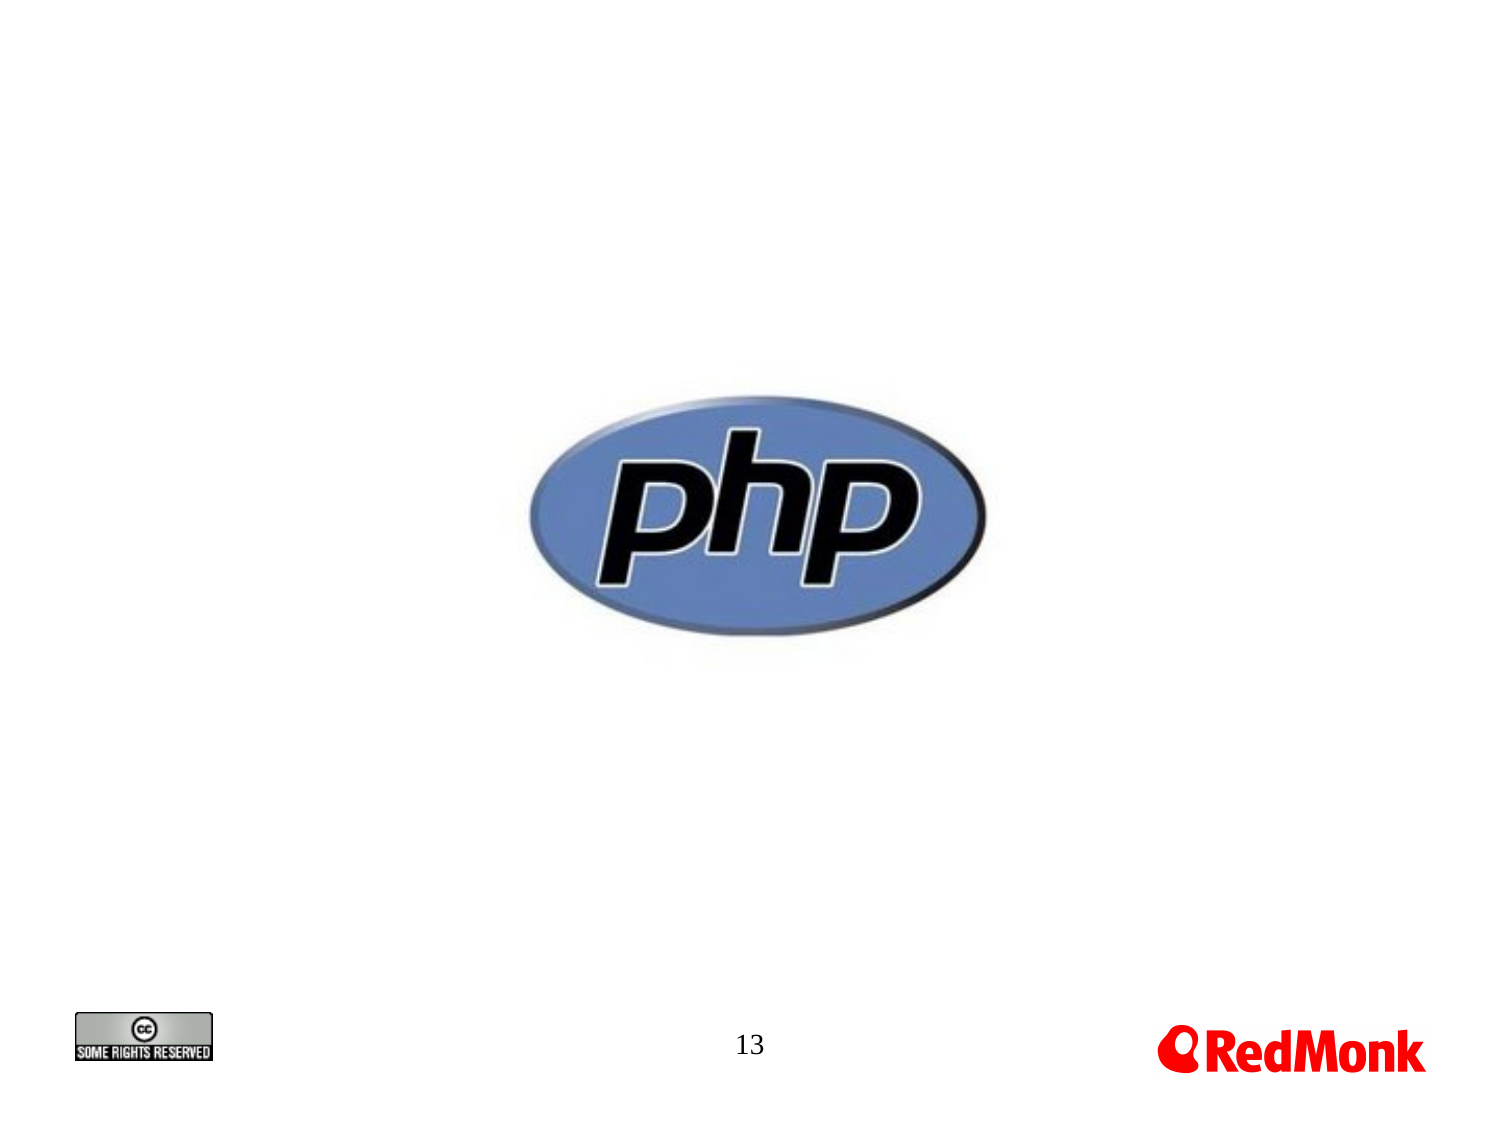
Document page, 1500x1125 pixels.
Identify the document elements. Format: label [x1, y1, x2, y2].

picture [1151, 1023, 1433, 1075]
picture [75, 1012, 213, 1061]
picture [500, 366, 1017, 667]
